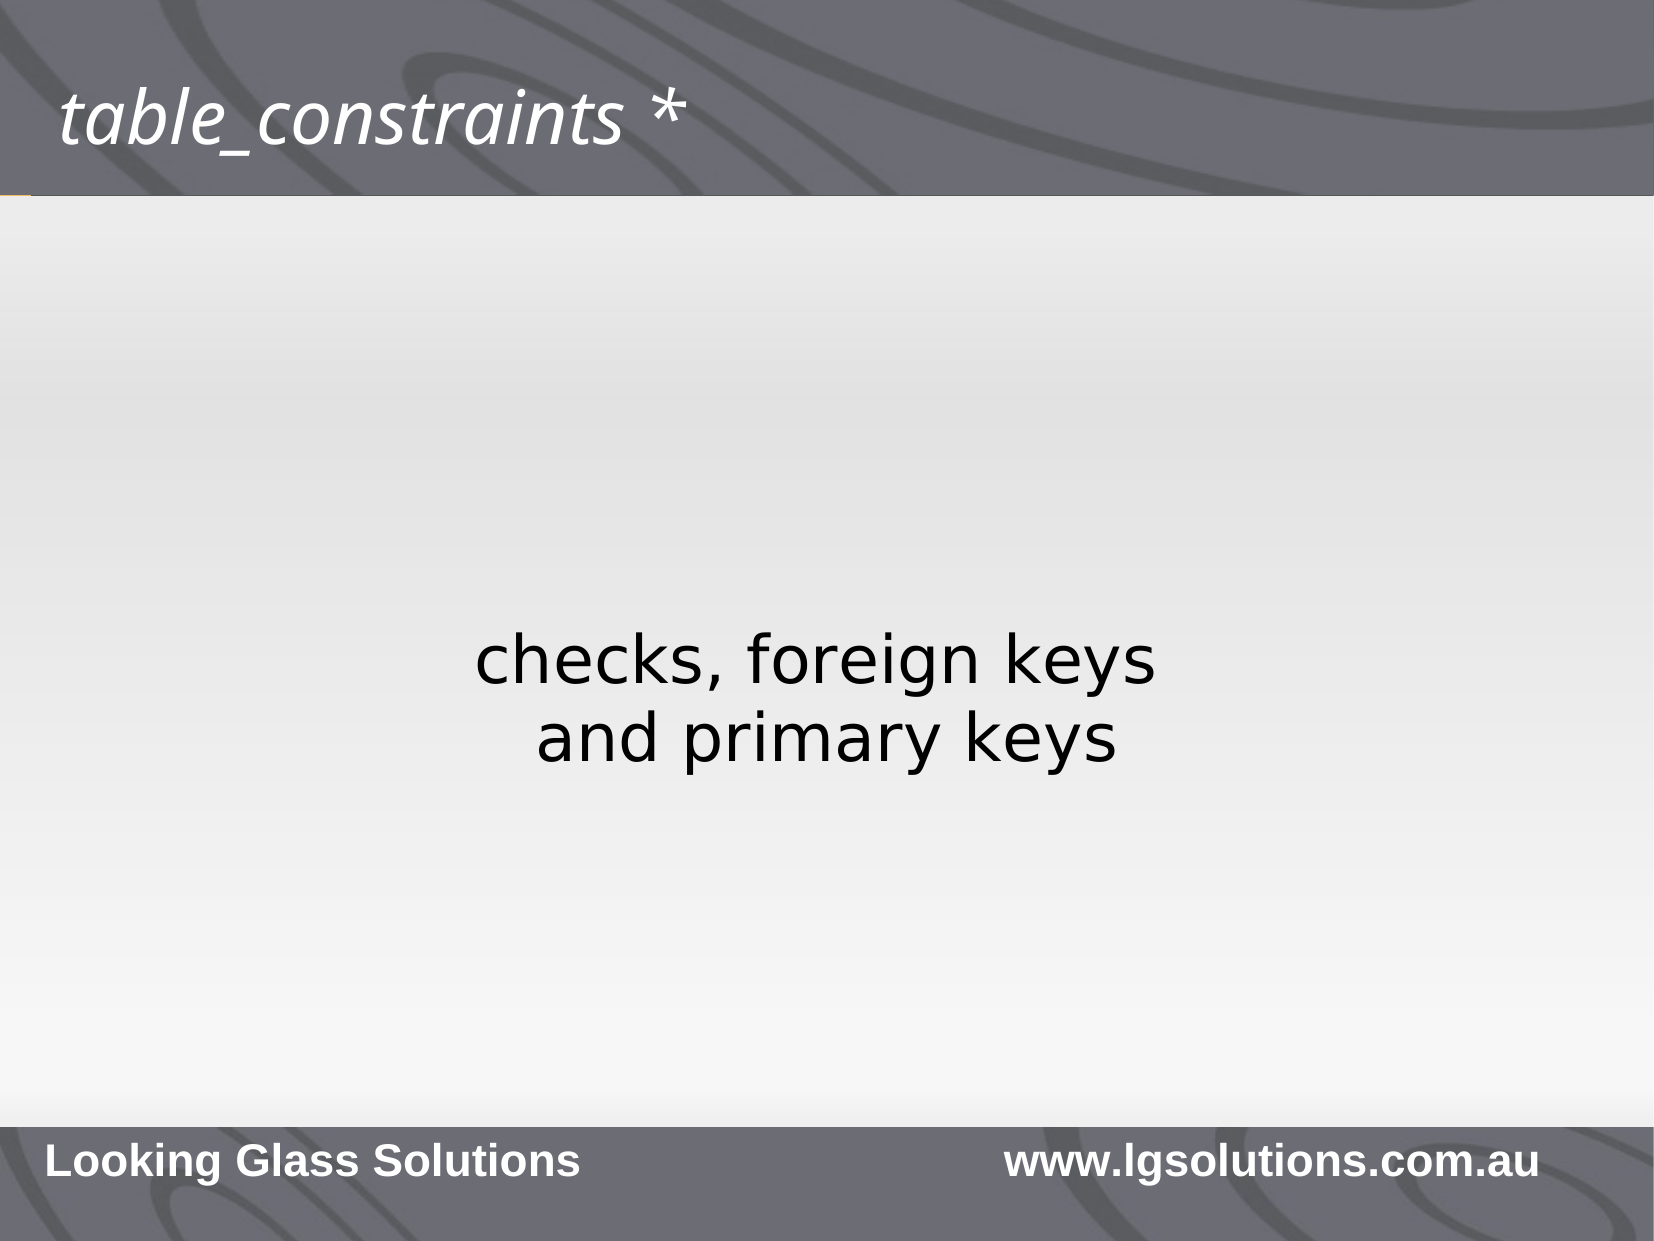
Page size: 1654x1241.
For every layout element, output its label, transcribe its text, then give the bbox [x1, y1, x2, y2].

subtitle checks, foreign keys and primary keys [82, 297, 1571, 1102]
title table_constraints * [59, 48, 1270, 182]
picture [0, 0, 1654, 1241]
